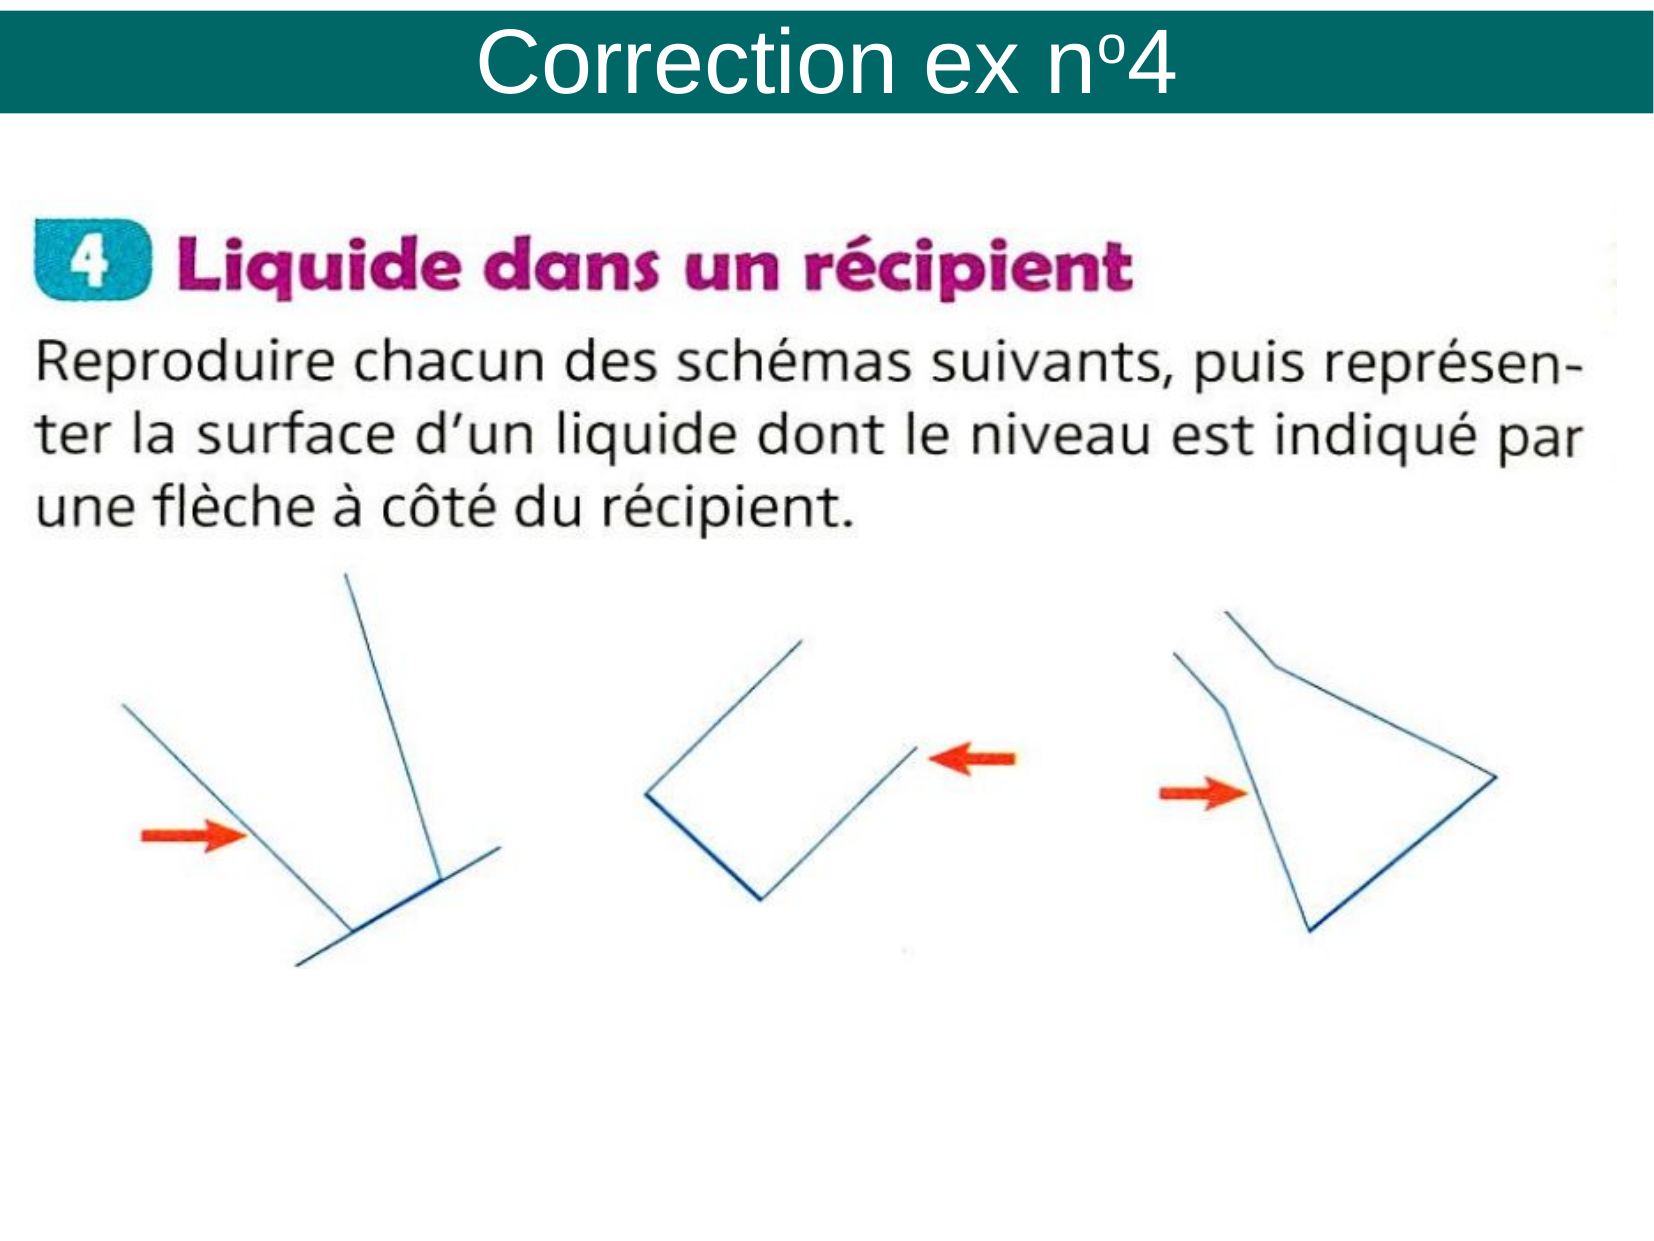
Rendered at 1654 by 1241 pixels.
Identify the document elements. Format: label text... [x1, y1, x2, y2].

title Correction ex no4 [0, 10, 1654, 114]
subtitle 1 [11, 129, 1642, 1229]
picture [11, 200, 1617, 969]
